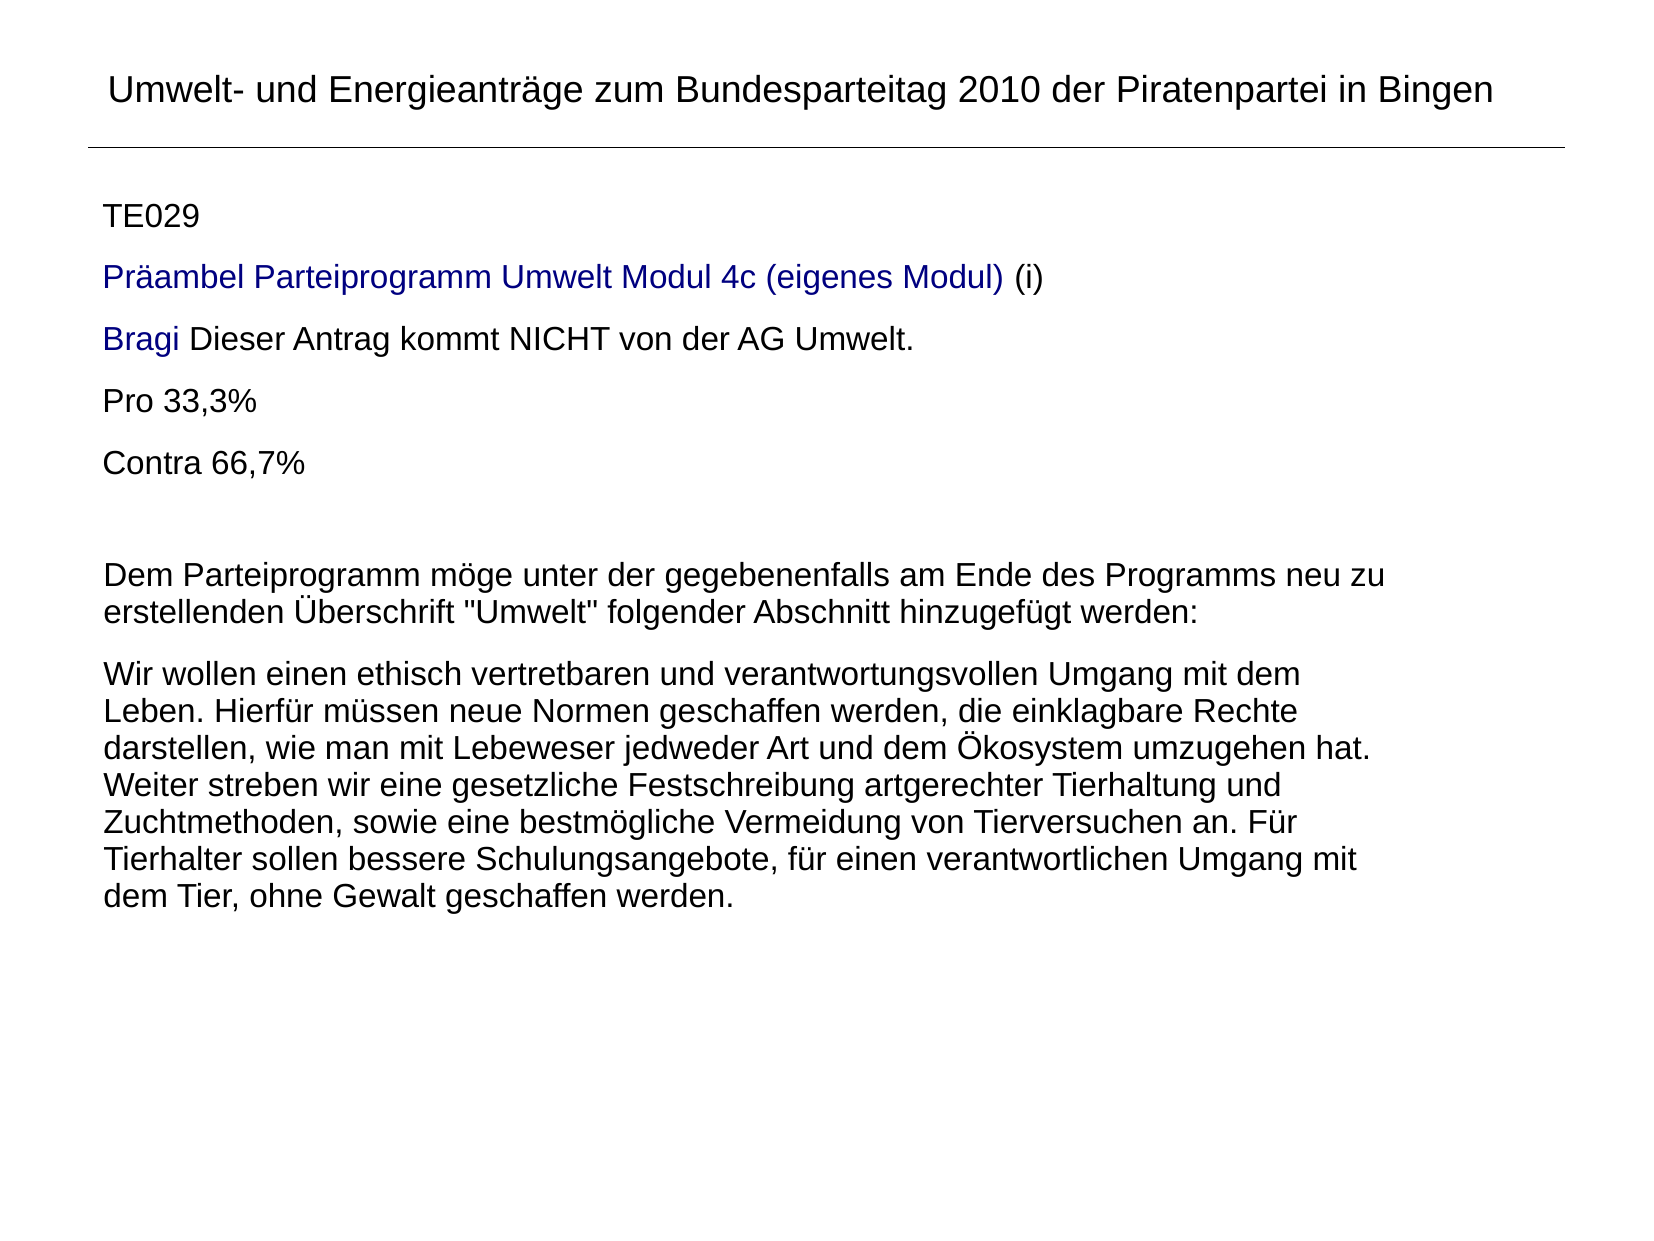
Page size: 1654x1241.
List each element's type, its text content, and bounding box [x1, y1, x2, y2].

text_box TE029 Präambel Parteiprogramm Umwelt Modul 4c (eigenes Modul) (i) Bragi Dieser Antrag kommt NICHT von der AG Umwelt. Pro 33,3% Contra 66,7% [87, 189, 1565, 709]
text_box Dem Parteiprogramm möge unter der gegebenenfalls am Ende des Programms neu zu erstellenden Überschrift "Umwelt" folgender Abschnitt hinzugefügt werden: Wir wollen einen ethisch vertretbaren und verantwortungsvollen Umgang mit dem Leben. Hierfür müssen neue Normen geschaffen werden, die einklagbare Rechte darstellen, wie man mit Lebeweser jedweder Art und dem Ökosystem umzugehen hat. Weiter streben wir eine gesetzliche Festschreibung artgerechter Tierhaltung und Zuchtmethoden, sowie eine bestmögliche Vermeidung von Tierversuchen an. Für Tierhalter sollen bessere Schulungsangebote, für einen verantwortlichen Umgang mit dem Tier, ohne Gewalt geschaffen werden. [88, 549, 1423, 1152]
